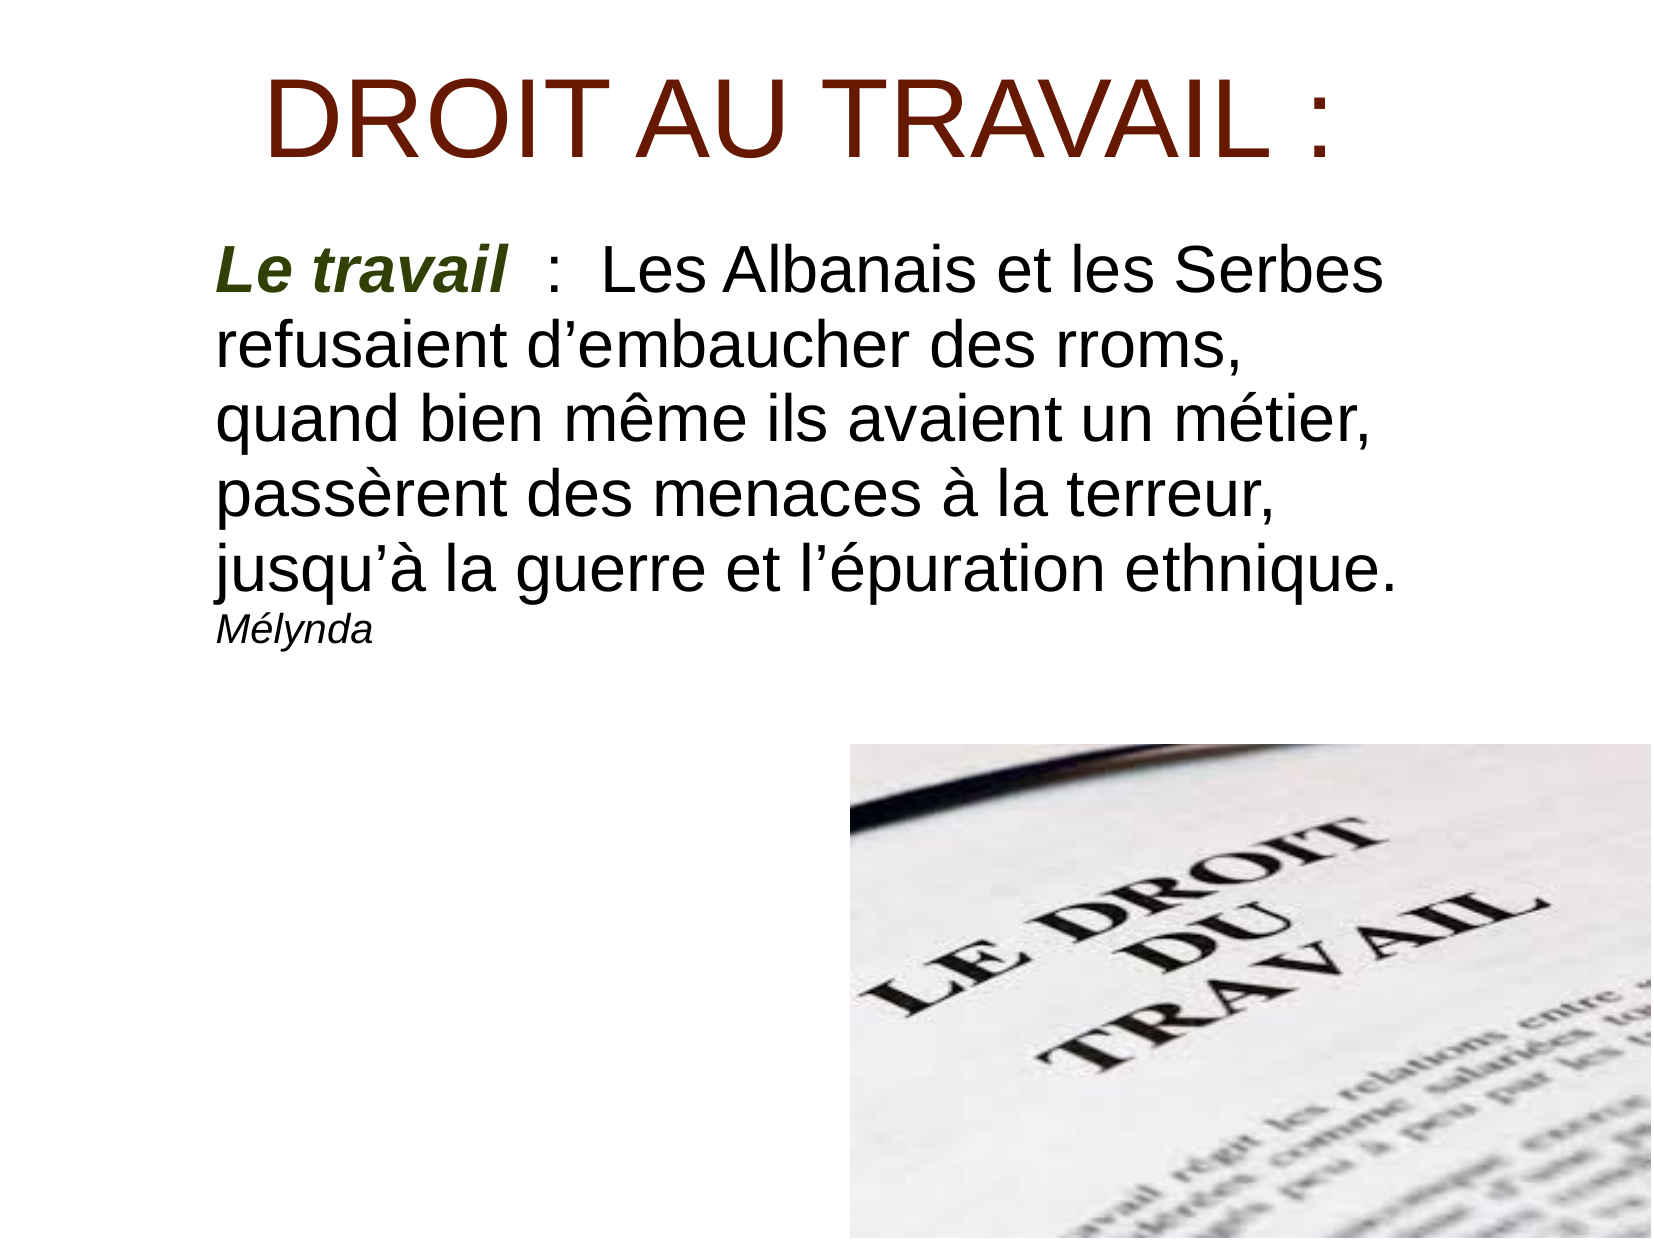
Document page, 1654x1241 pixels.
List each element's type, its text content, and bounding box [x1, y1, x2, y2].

text_box Le travail : Les Albanais et les Serbes refusaient d’embaucher des rroms, quand bien même ils avaient un métier, passèrent des menaces à la terreur, jusqu’à la guerre et l’épuration ethnique. Mélynda [200, 224, 1441, 851]
picture [850, 744, 1651, 1238]
text_box DROIT AU TRAVAIL : [200, 48, 1430, 189]
